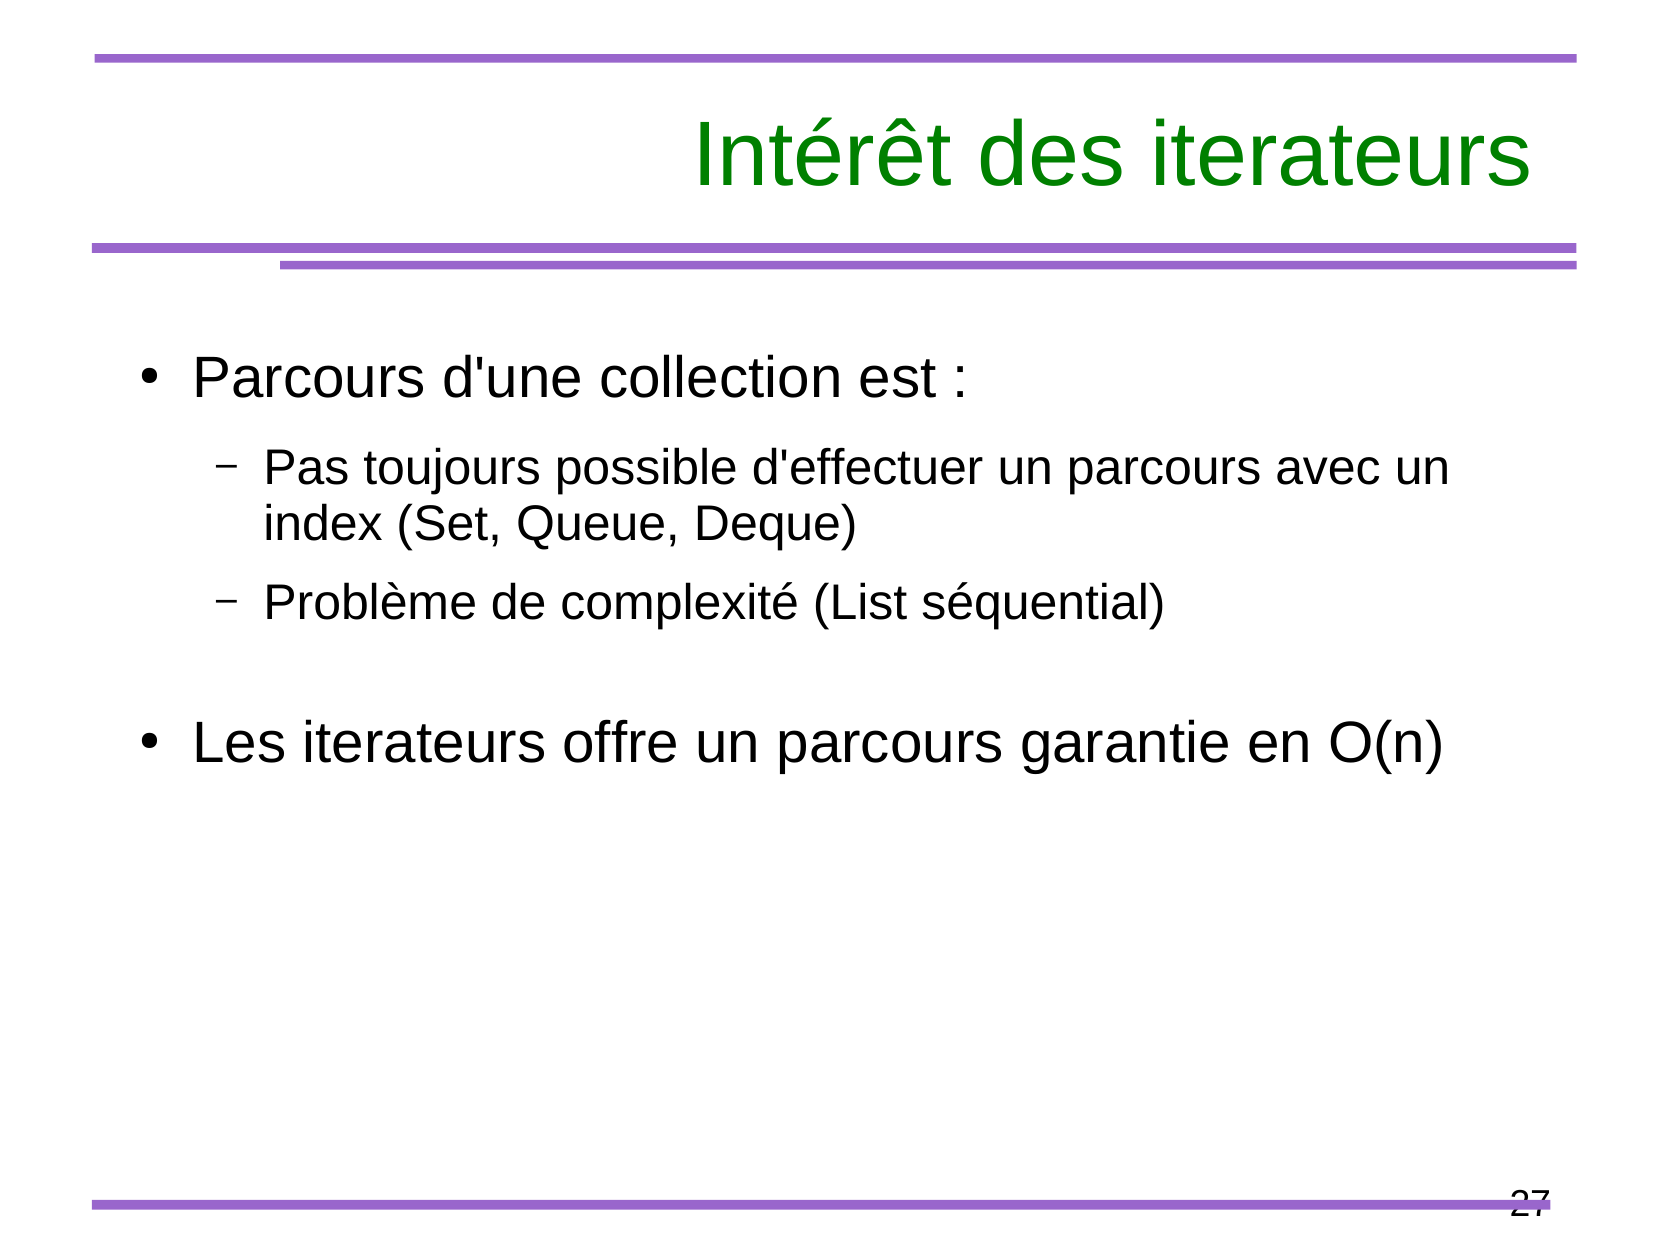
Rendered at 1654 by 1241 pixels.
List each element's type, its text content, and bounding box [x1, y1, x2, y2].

title Intérêt des iterateurs [121, 49, 1534, 257]
list Parcours d'une collection est : Pas toujours possible d'effectuer un parcours avec un index (Set, Queue, Deque) Problème de complexité (List séquential) Les iterateurs offre un parcours garantie en O(n) [121, 344, 1534, 775]
